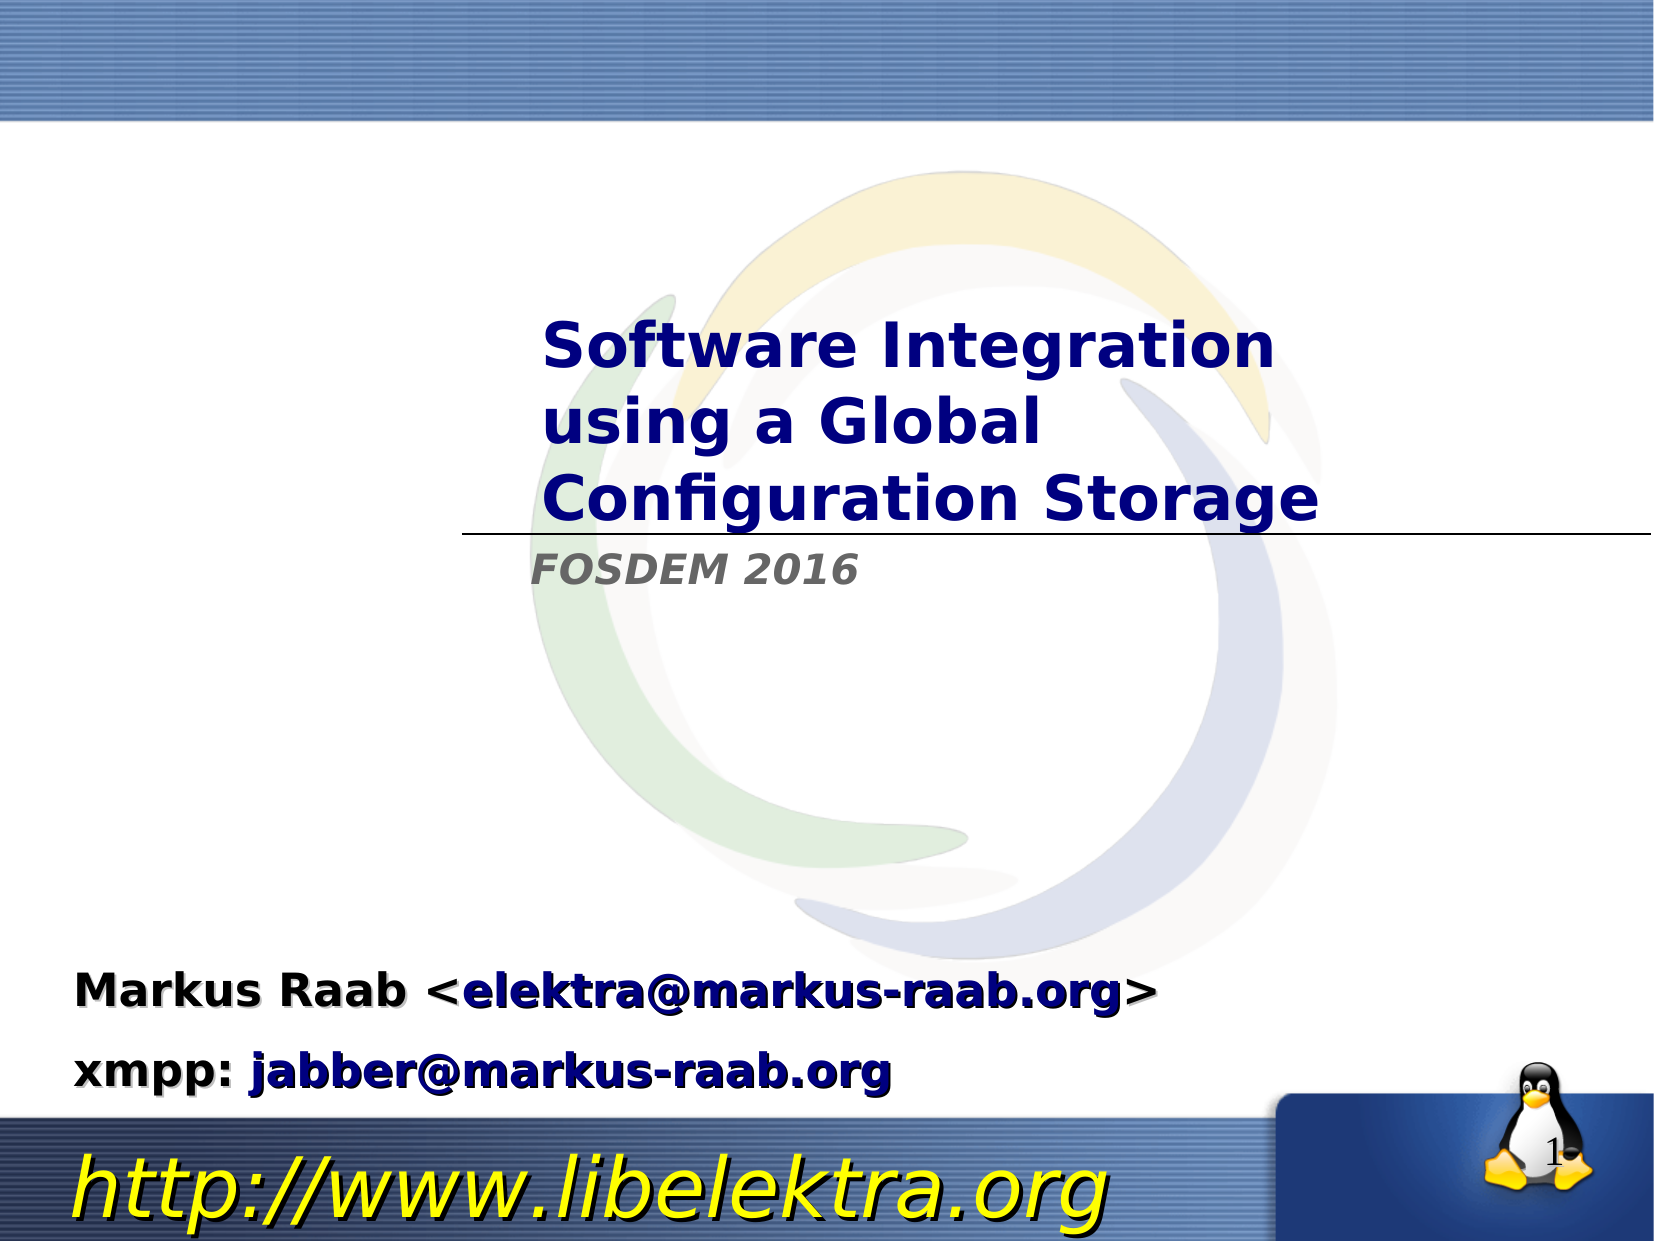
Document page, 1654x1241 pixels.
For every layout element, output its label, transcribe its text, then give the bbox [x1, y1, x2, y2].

text_box <Nummer> [1370, 1122, 1565, 1178]
text_box FOSDEM 2016 [515, 538, 1448, 685]
text_box Software Integration using a Global Configuration Storage [526, 298, 1428, 533]
picture [0, 0, 1654, 533]
picture [481, 535, 1374, 953]
picture [0, 1061, 1654, 1241]
text_box Markus Raab <elektra@markus-raab.org> xmpp: jabber@markus-raab.org [58, 953, 1625, 1102]
